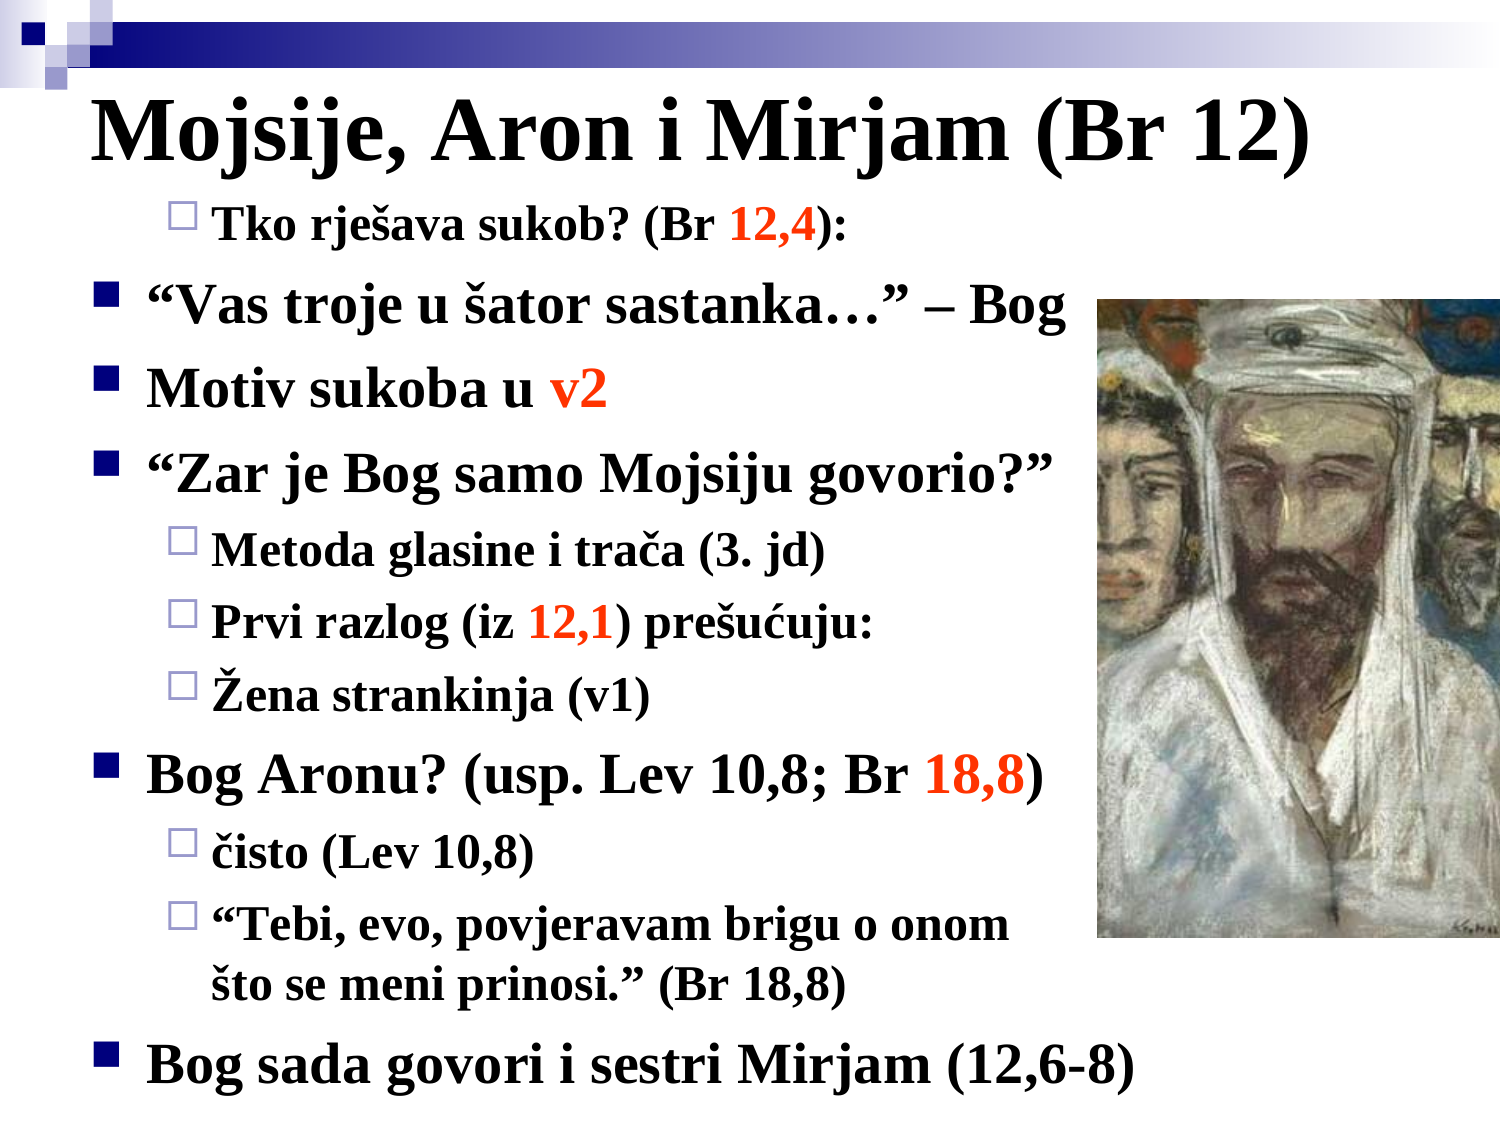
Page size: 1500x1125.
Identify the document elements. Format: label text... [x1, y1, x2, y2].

list Tko rješava sukob? (Br 12,4): “Vas troje u šator sastanka…” – Bog Motiv sukoba u v2 “Zar je Bog samo Mojsiju govorio?” Metoda glasine i trača (3. jd) Prvi razlog (iz 12,1) prešućuju: Žena strankinja (v1) Bog Aronu? (usp. Lev 10,8; Br 18,8) čisto (Lev 10,8) “Tebi, evo, povjeravam brigu o onom što se meni prinosi.” (Br 18,8) Bog sada govori i sestri Mirjam (12,6-8) [75, 182, 1426, 1125]
picture [1097, 299, 1500, 938]
title Mojsije, Aron i Mirjam (Br 12) [75, 0, 1426, 182]
